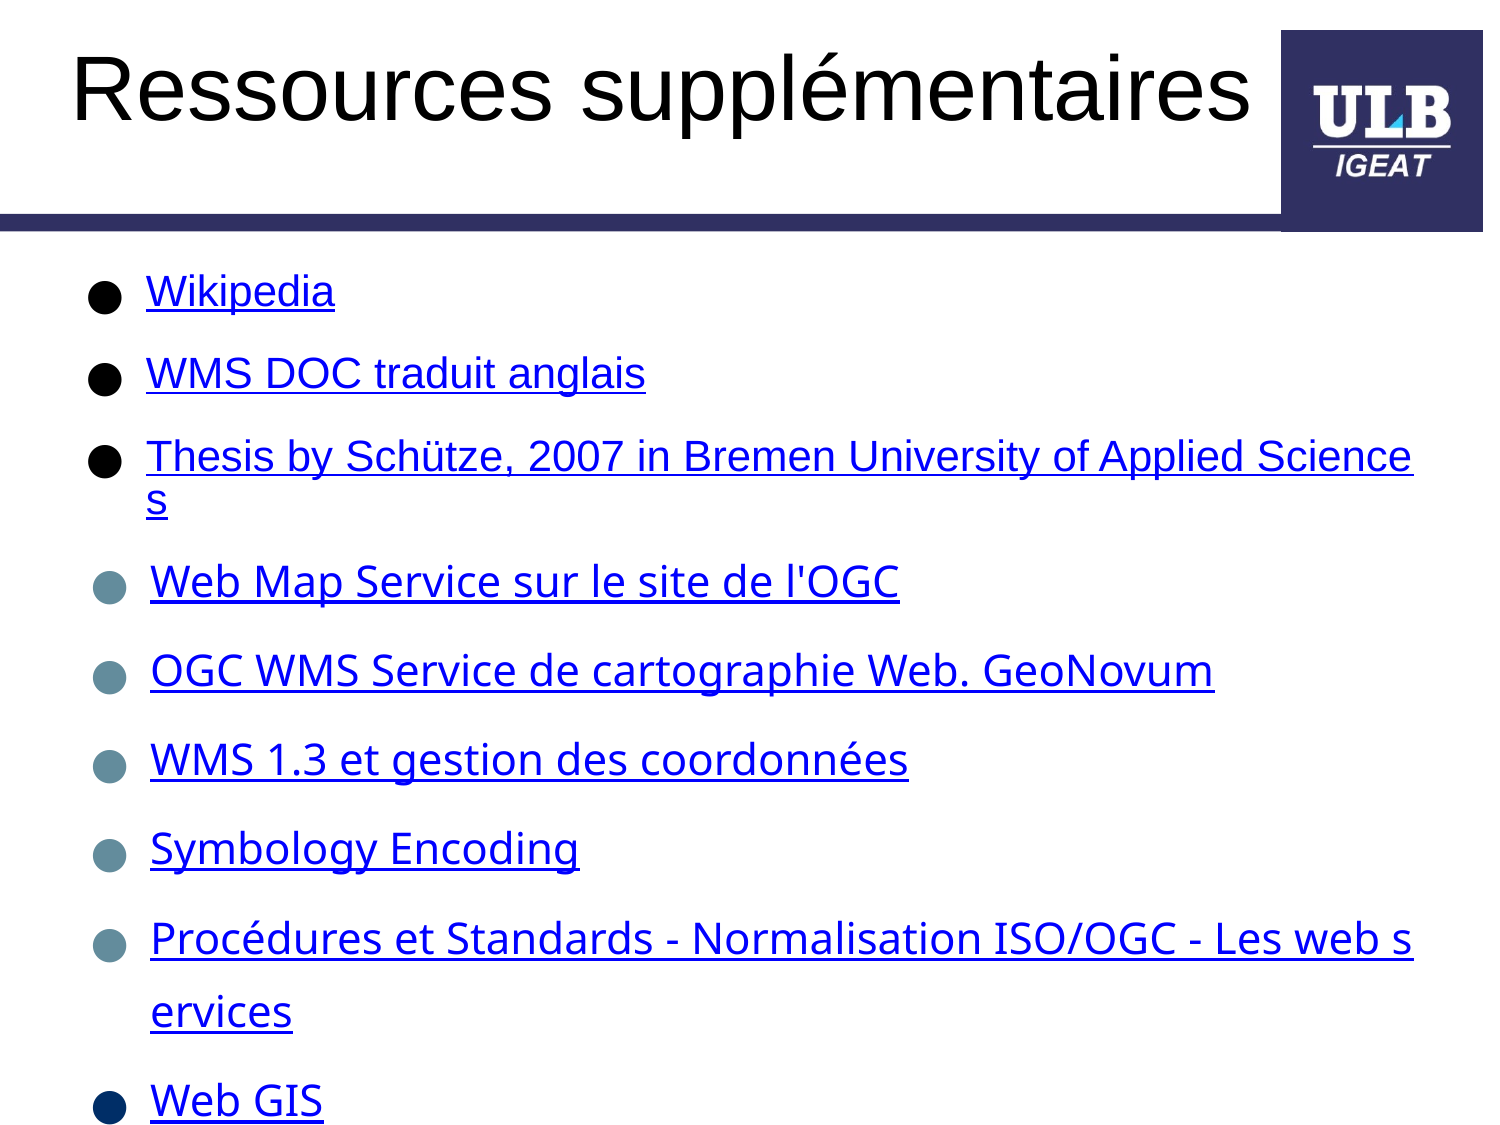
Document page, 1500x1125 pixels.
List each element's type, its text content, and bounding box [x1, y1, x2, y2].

picture [1281, 30, 1483, 232]
text_box Ressources supplémentaires [0, 44, 1338, 233]
text_box Wikipedia WMS DOC traduit anglais Thesis by Schütze, 2007 in Bremen University of Applied Sciences Web Map Service sur le site de l'OGC OGC WMS Service de cartographie Web. GeoNovum WMS 1.3 et gestion des coordonnées Symbology Encoding Procédures et Standards - Normalisation ISO/OGC - Les web services Web GIS [75, 263, 1425, 916]
